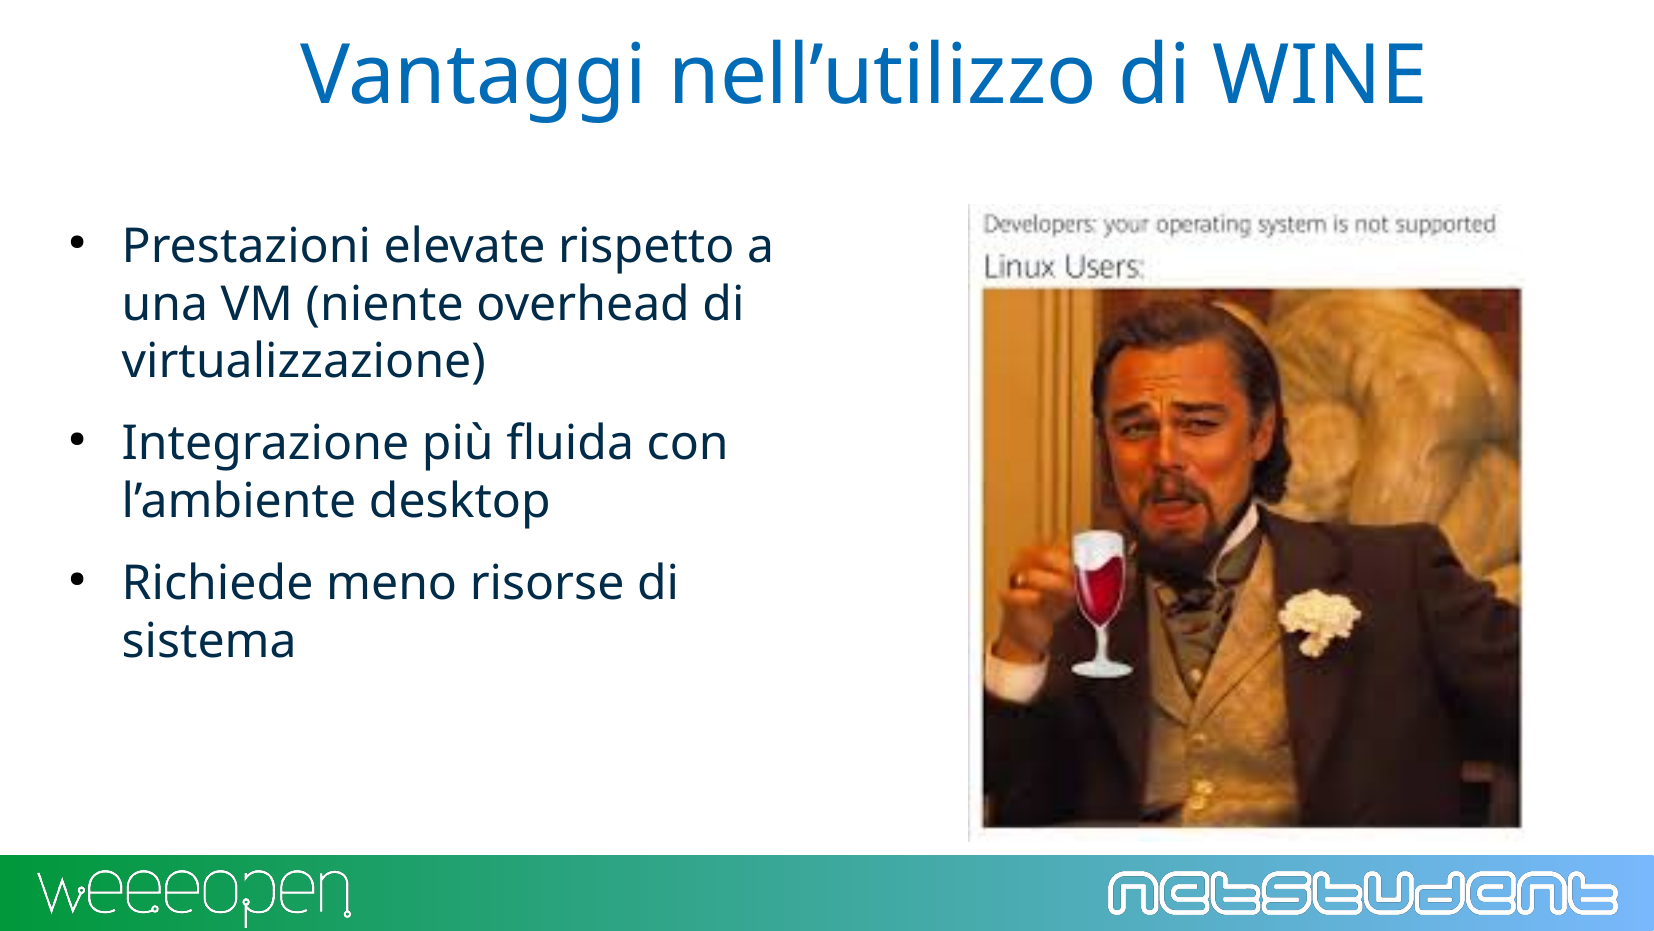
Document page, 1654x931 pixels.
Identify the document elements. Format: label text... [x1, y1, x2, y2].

picture [968, 204, 1536, 842]
picture [37, 870, 351, 928]
list Prestazioni elevate rispetto a una VM (niente overhead di virtualizzazione) Integrazione più fluida con l’ambiente desktop Richiede meno risorse di sistema [35, 206, 827, 835]
title Vantaggi nell’utilizzo di WINE [35, 24, 1620, 205]
picture [1108, 871, 1618, 915]
